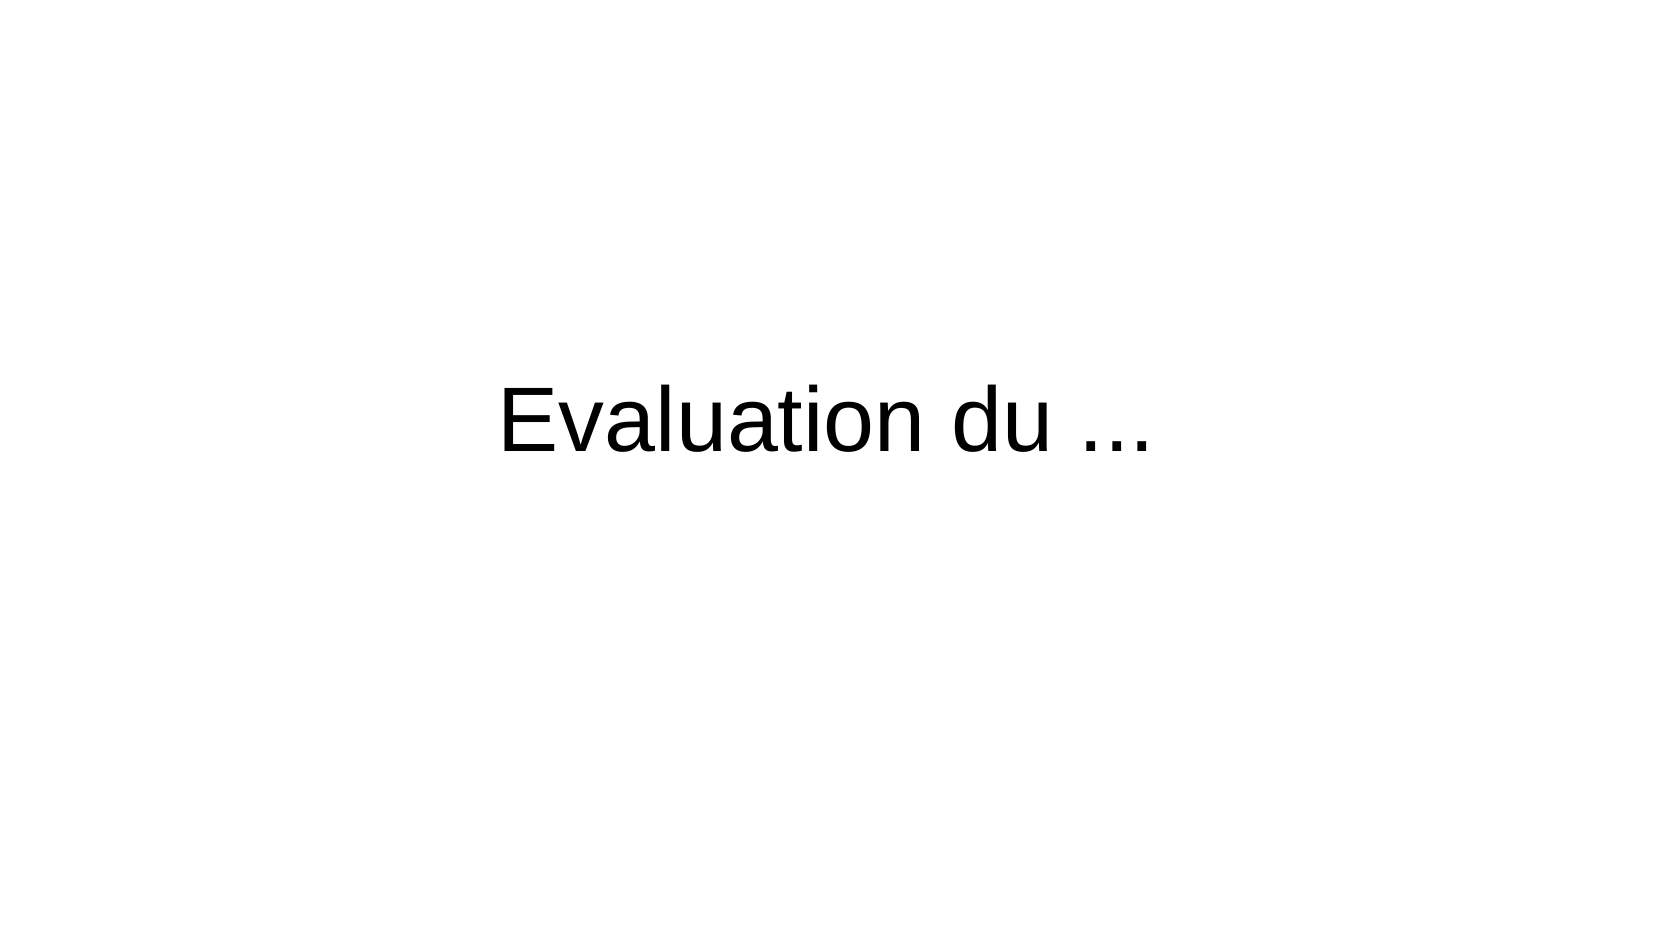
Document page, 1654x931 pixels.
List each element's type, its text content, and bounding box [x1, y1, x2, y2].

title Evaluation du ... [82, 342, 1571, 498]
